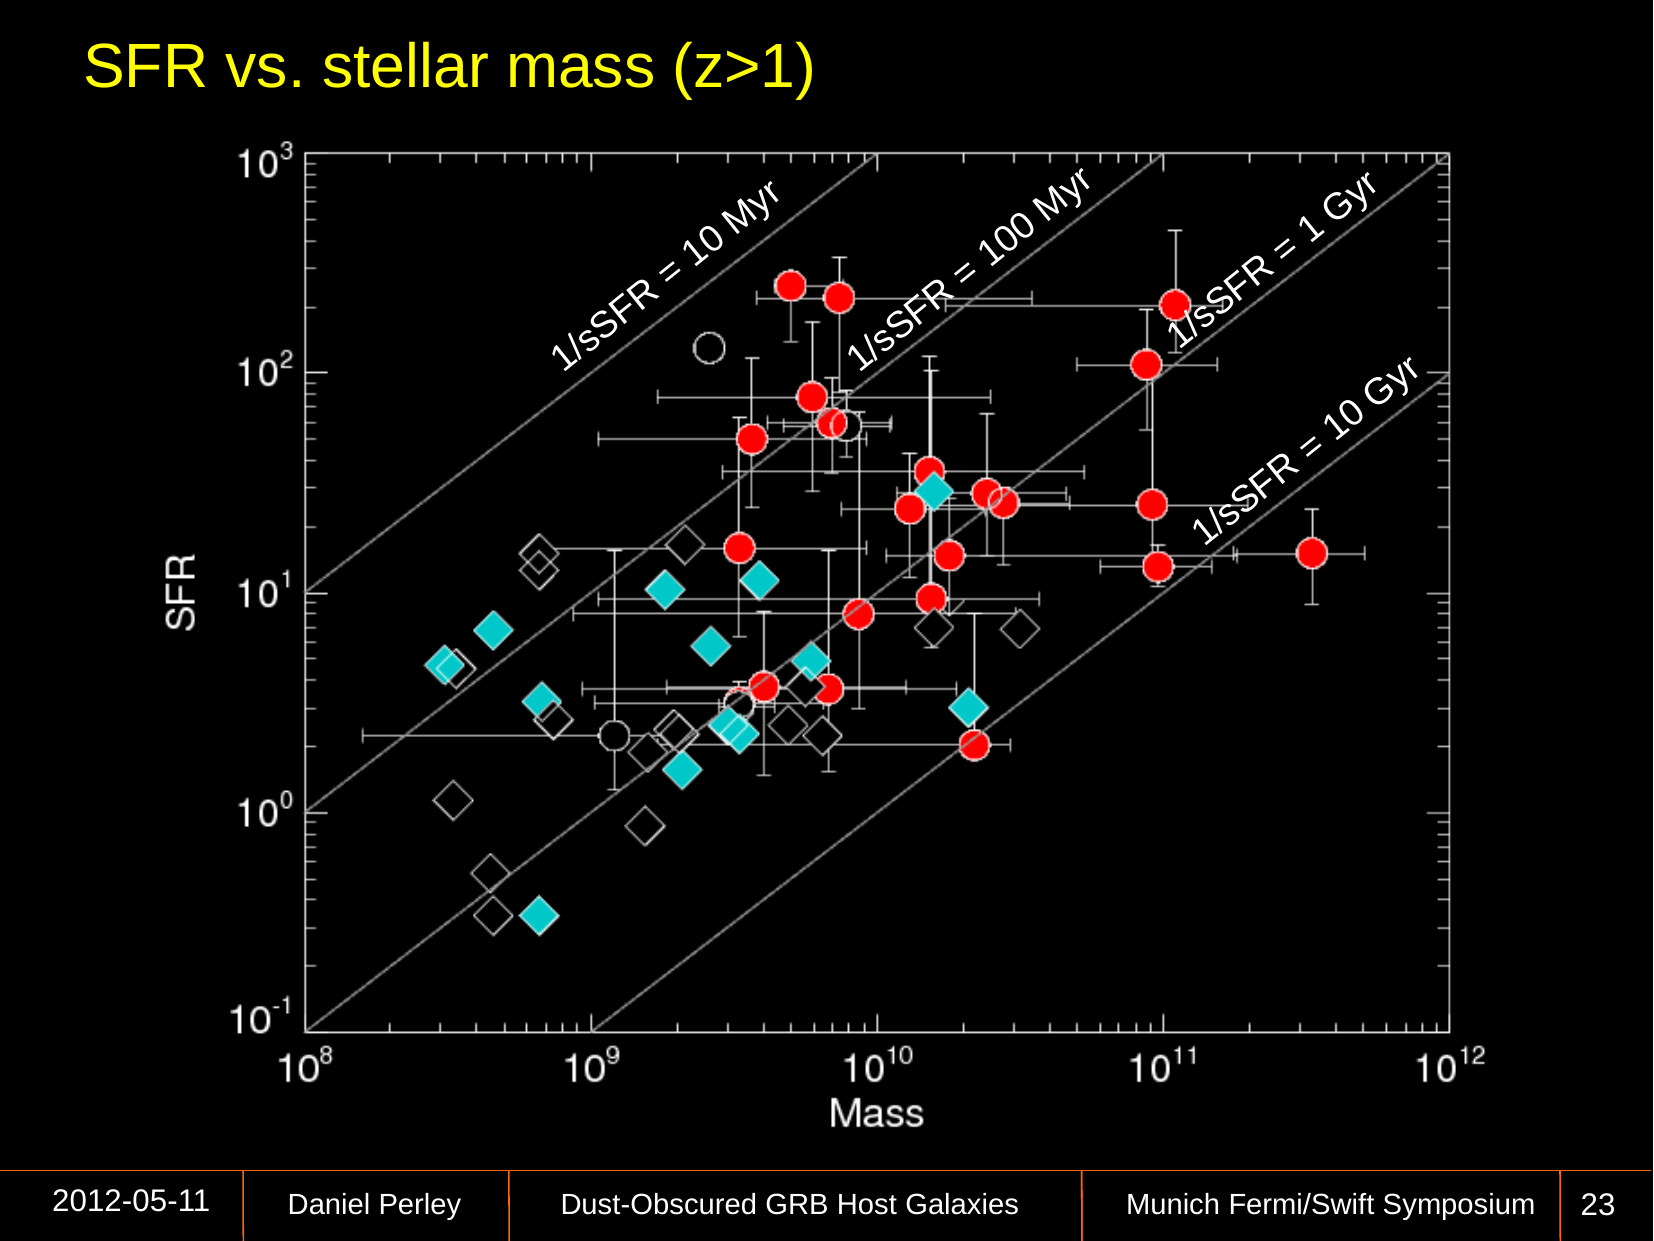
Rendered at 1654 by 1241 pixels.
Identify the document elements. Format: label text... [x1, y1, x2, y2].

picture [150, 122, 1501, 1129]
text_box 1/sSFR = 100 Myr [821, 132, 1165, 441]
text_box 1/sSFR = 1 Gyr [1141, 138, 1412, 372]
title SFR vs. stellar mass (z>1) [83, 25, 1573, 107]
text_box 1/sSFR = 10 Gyr [1167, 325, 1481, 607]
text_box 1/sSFR = 10 Myr [526, 132, 870, 441]
